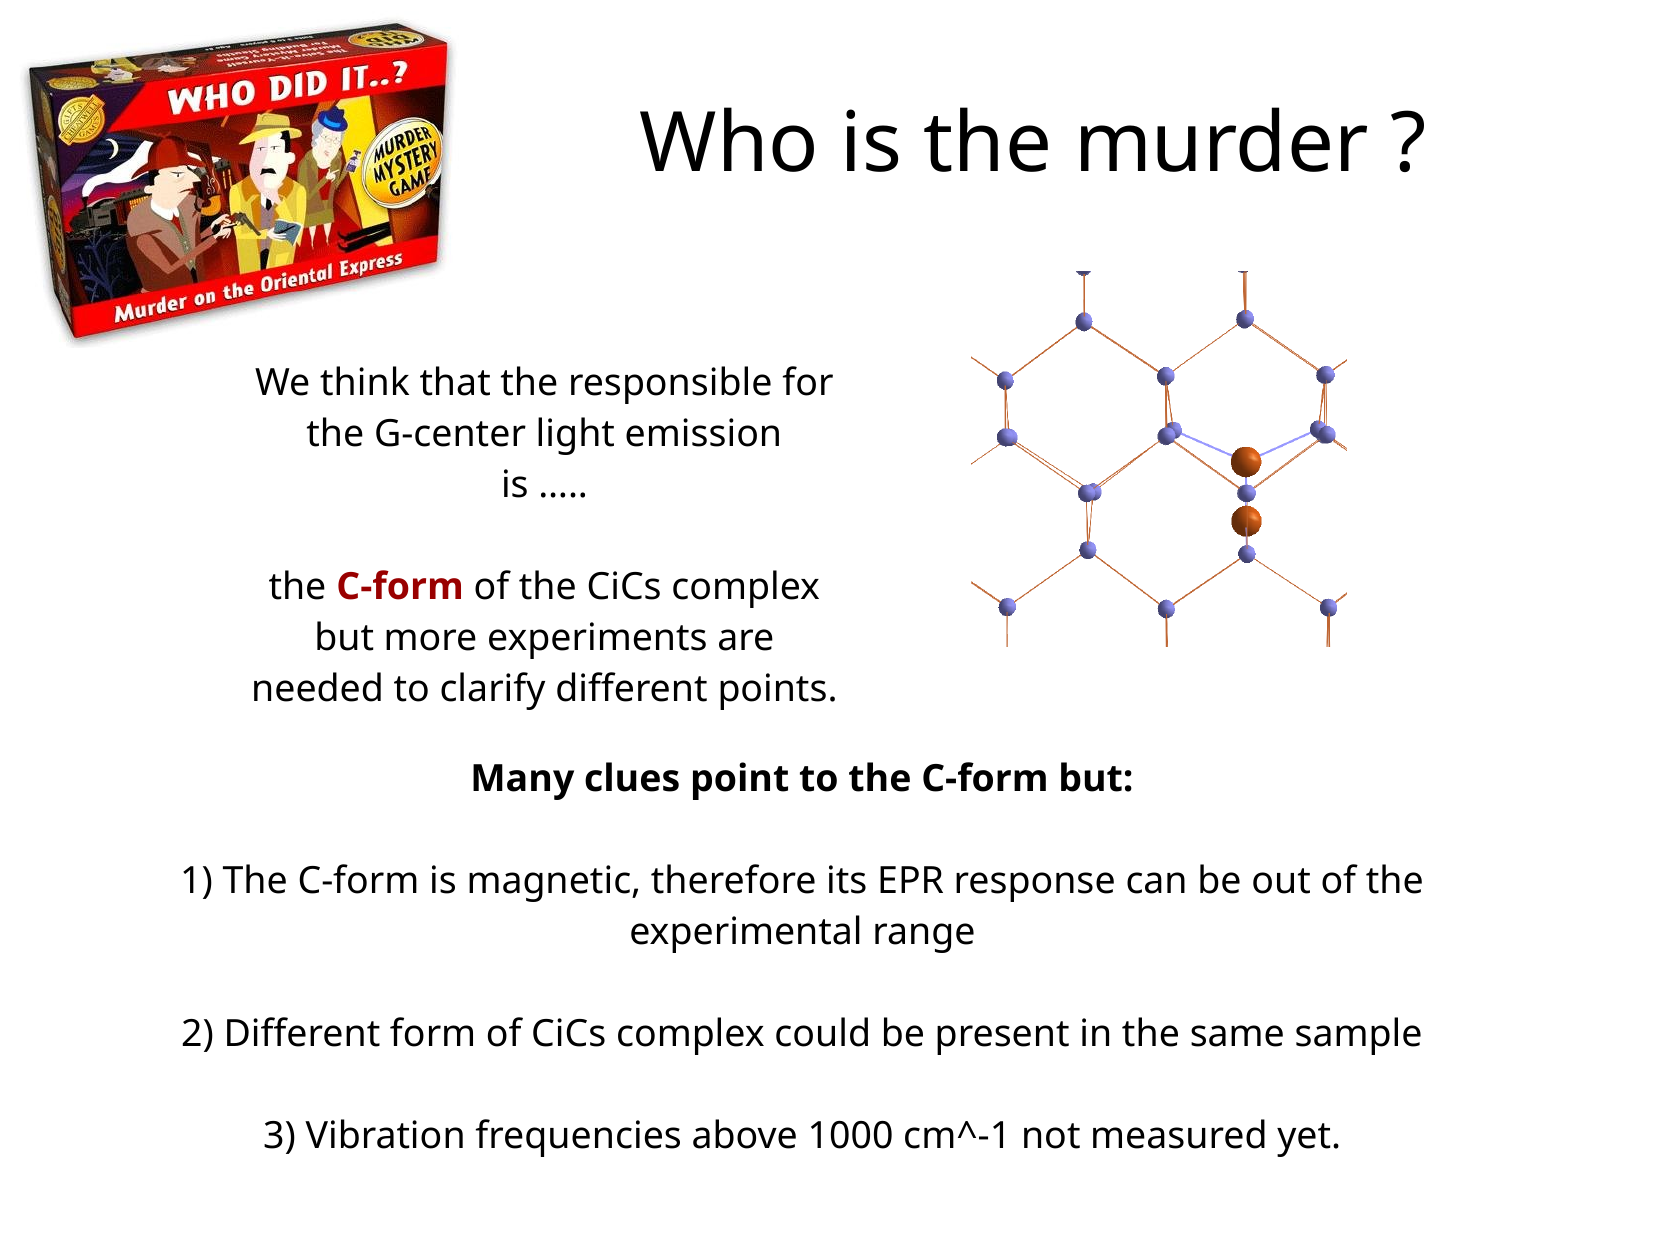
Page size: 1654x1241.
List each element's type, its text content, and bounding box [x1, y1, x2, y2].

text_box We think that the responsible for the G-center light emission is ….. the C-form of the CiCs complex but more experiments are needed to clarify different points. [236, 347, 863, 708]
picture [971, 271, 1347, 647]
text_box Many clues point to the C-form but: 1) The C-form is magnetic, therefore its EPR response can be out of the experimental range 2) Different form of CiCs complex could be present in the same sample 3) Vibration frequencies above 1000 cm^-1 not measured yet. [165, 744, 1501, 1192]
picture [11, 11, 462, 348]
title Who is the murder ? [519, 76, 1548, 201]
